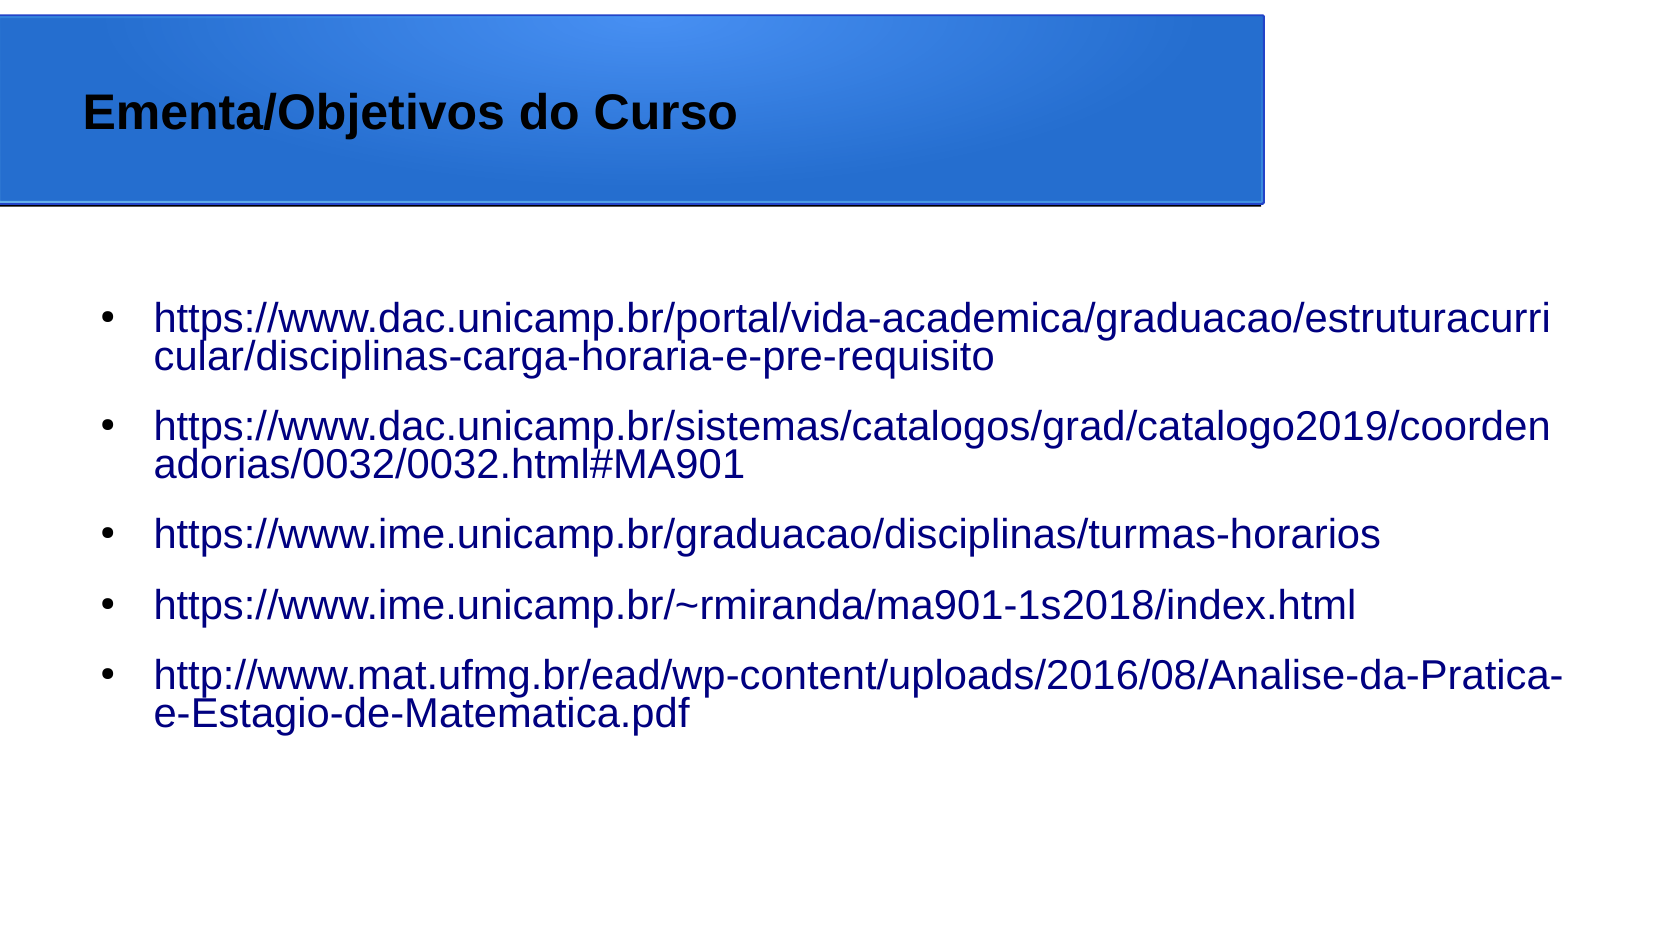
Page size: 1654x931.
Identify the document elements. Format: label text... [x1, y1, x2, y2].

title Ementa/Objetivos do Curso [82, 35, 1235, 189]
list https://www.dac.unicamp.br/portal/vida-academica/graduacao/estruturacurricular/disciplinas-carga-horaria-e-pre-requisito https://www.dac.unicamp.br/sistemas/catalogos/grad/catalogo2019/coordenadorias/0032/0032.html#MA901 https://www.ime.unicamp.br/graduacao/disciplinas/turmas-horarios https://www.ime.unicamp.br/~rmiranda/ma901-1s2018/index.html http://www.mat.ufmg.br/ead/wp-content/uploads/2016/08/Analise-da-Pratica-e-Estagio-de-Matematica.pdf [82, 224, 1571, 764]
